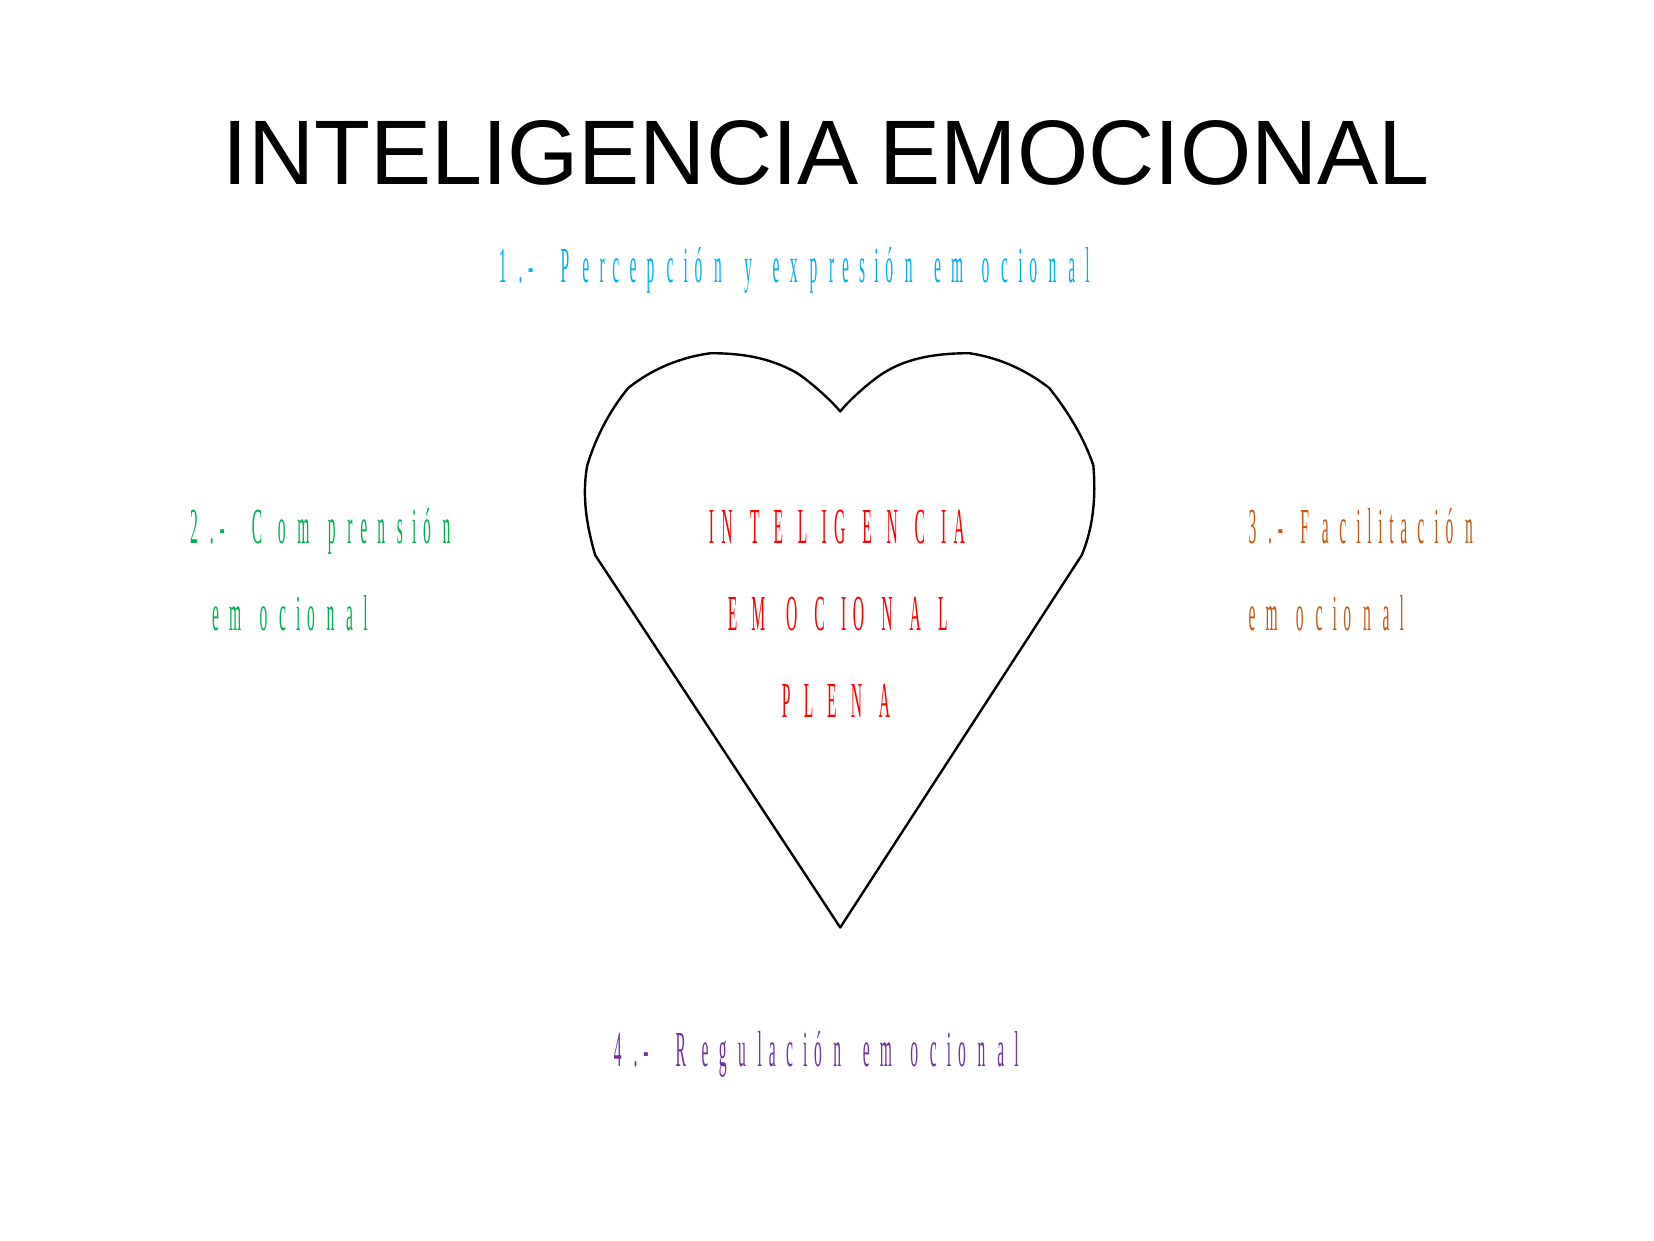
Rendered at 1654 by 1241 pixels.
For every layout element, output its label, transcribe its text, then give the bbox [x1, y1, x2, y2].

picture [153, 236, 1536, 1193]
title INTELIGENCIA EMOCIONAL [82, 49, 1571, 257]
